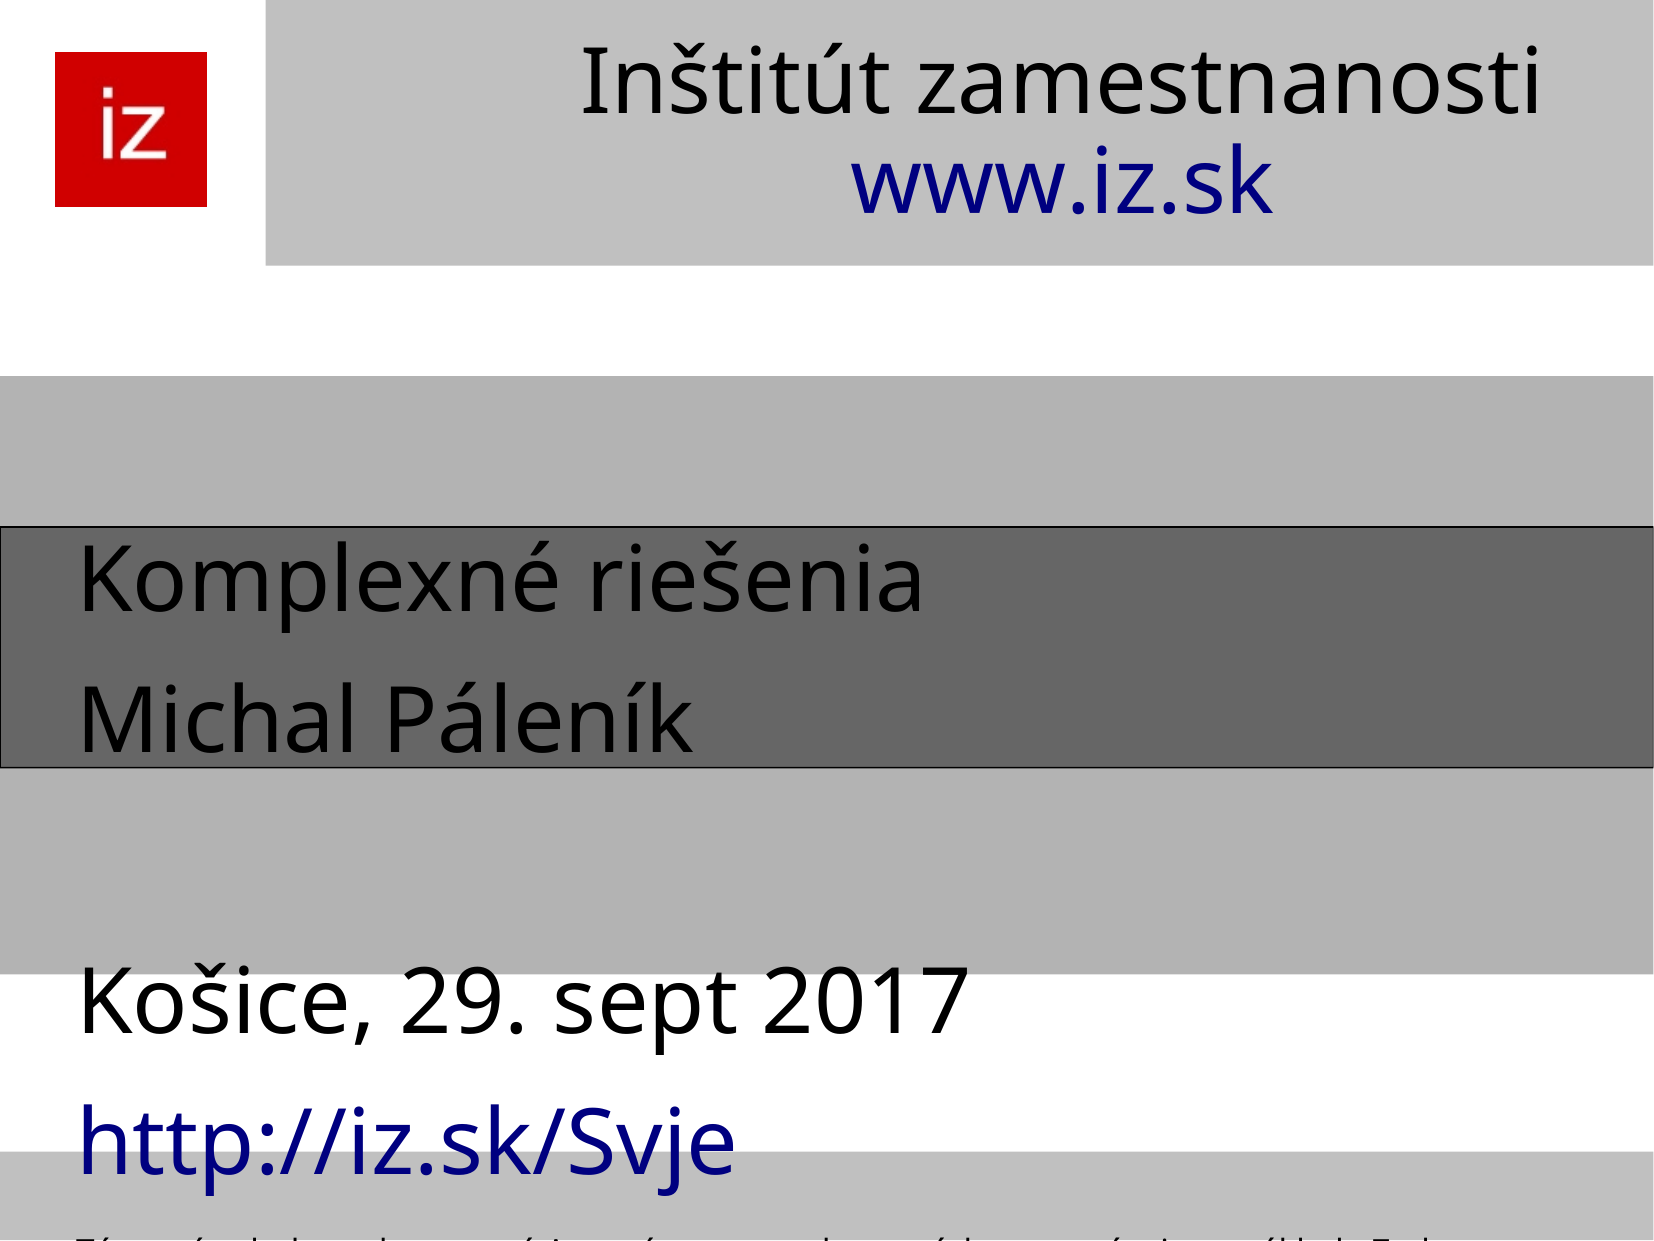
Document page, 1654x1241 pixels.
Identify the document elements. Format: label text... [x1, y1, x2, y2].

picture [55, 52, 207, 207]
text_box [0, 376, 1654, 975]
title Inštitút zamestnanosti www.iz.sk [561, 29, 1565, 237]
list Komplexné riešenia Michal Páleník Košice, 29. sept 2017 http://iz.sk/Svje Táto práca bola podporovaná Agentúrou na podporu výskumu a vývoja na základe Zmluvy č. APVV-15-0722 - Sociálna pasca - náklady a cesta von. [59, 531, 1506, 1217]
